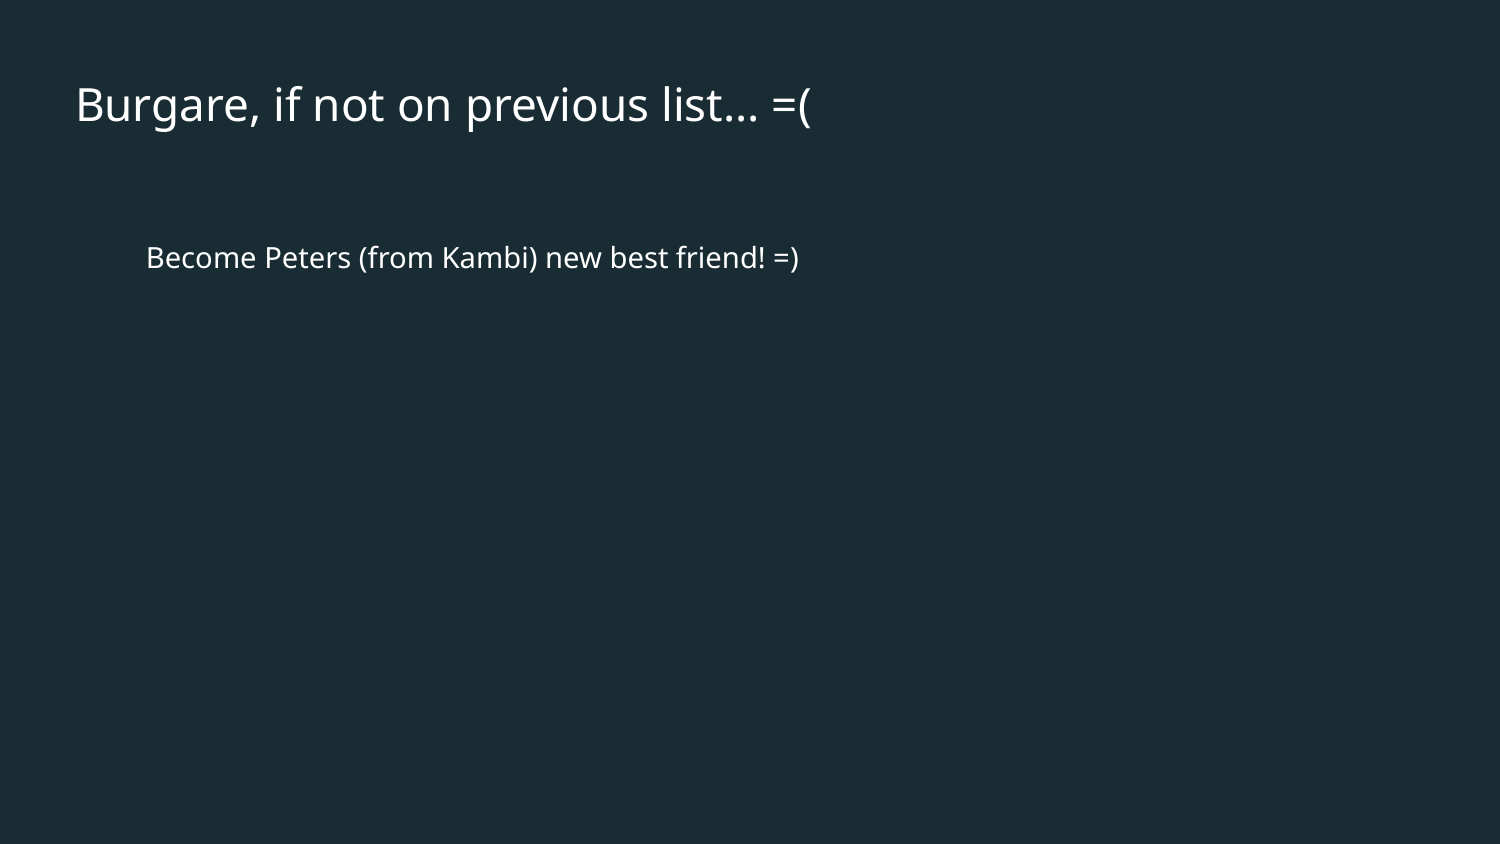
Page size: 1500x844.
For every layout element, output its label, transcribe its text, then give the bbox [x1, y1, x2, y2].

title Burgare, if not on previous list... =( [75, 33, 1425, 175]
list Become Peters (from Kambi) new best friend! =) [75, 197, 1425, 687]
